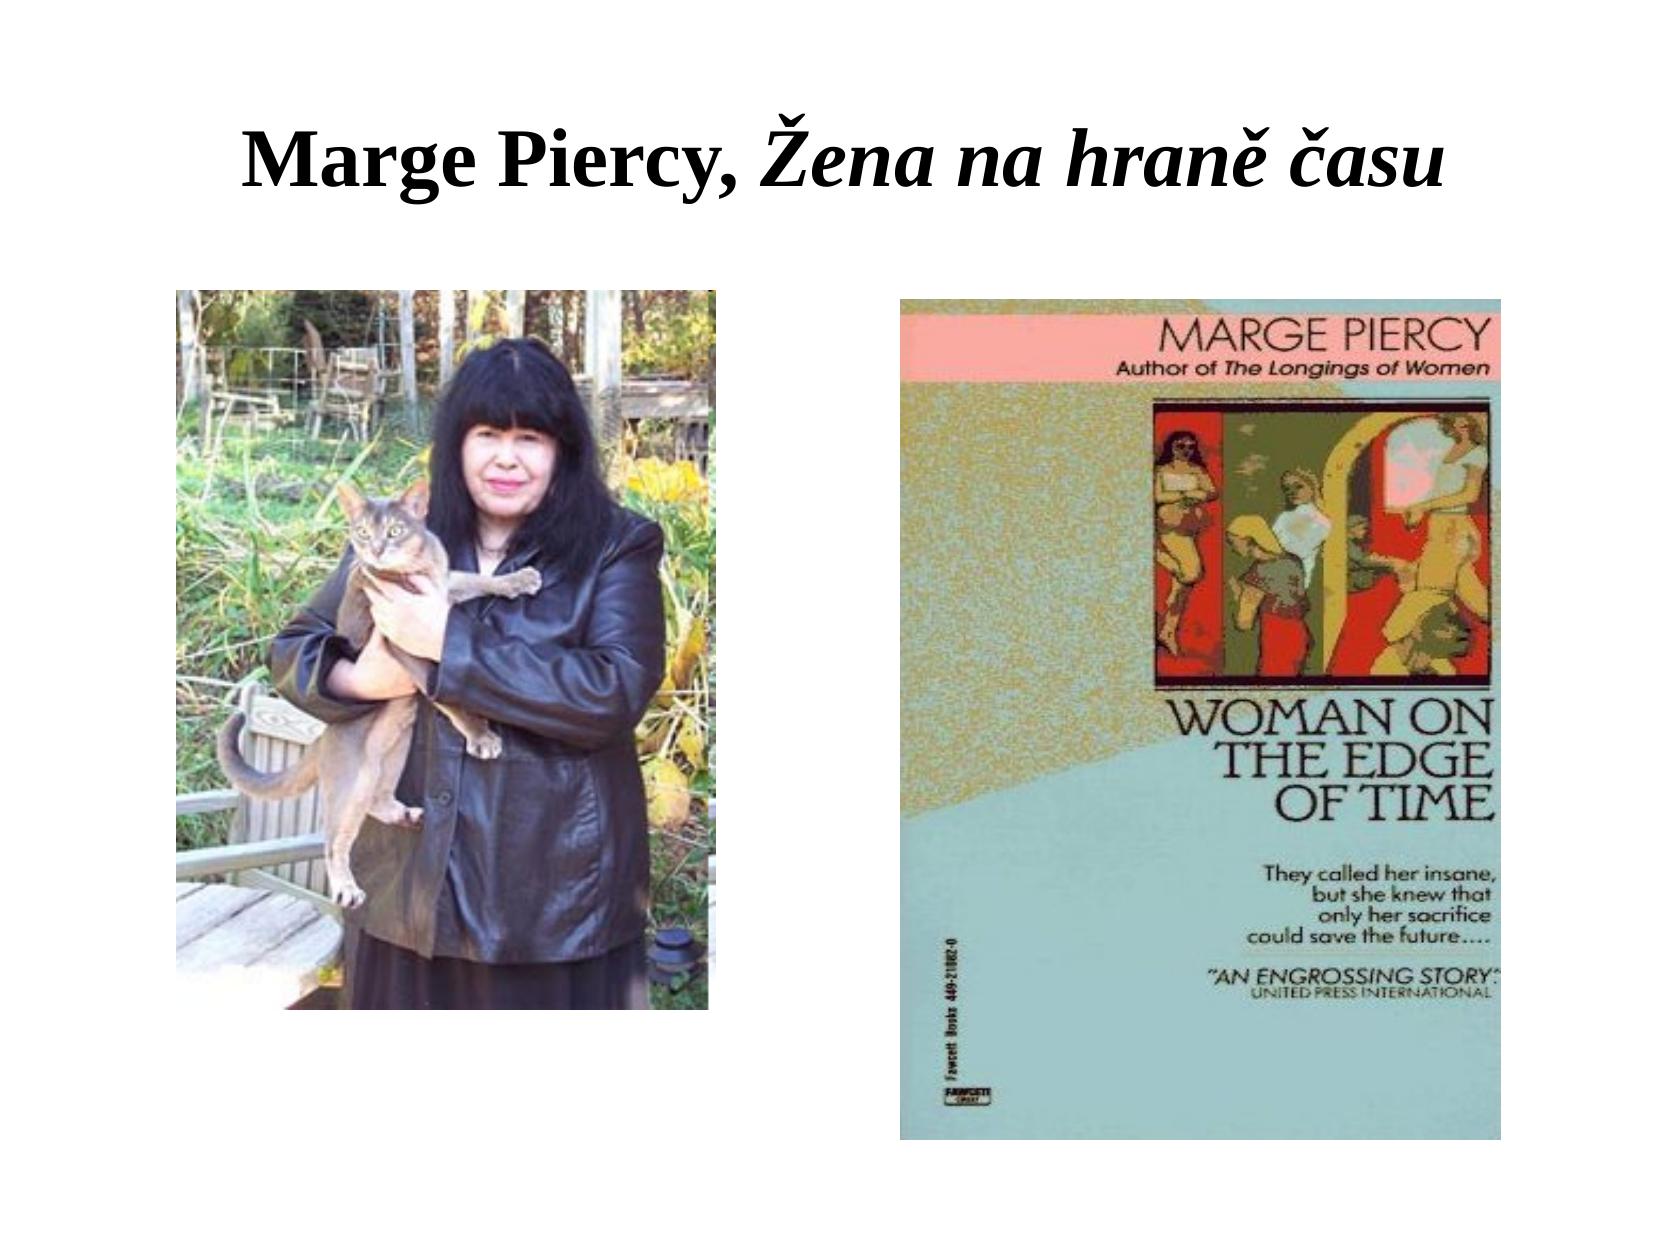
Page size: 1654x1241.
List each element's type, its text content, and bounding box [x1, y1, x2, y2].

title Marge Piercy, Žena na hraně času [82, 49, 1571, 257]
picture [176, 290, 716, 1010]
picture [900, 299, 1501, 1141]
